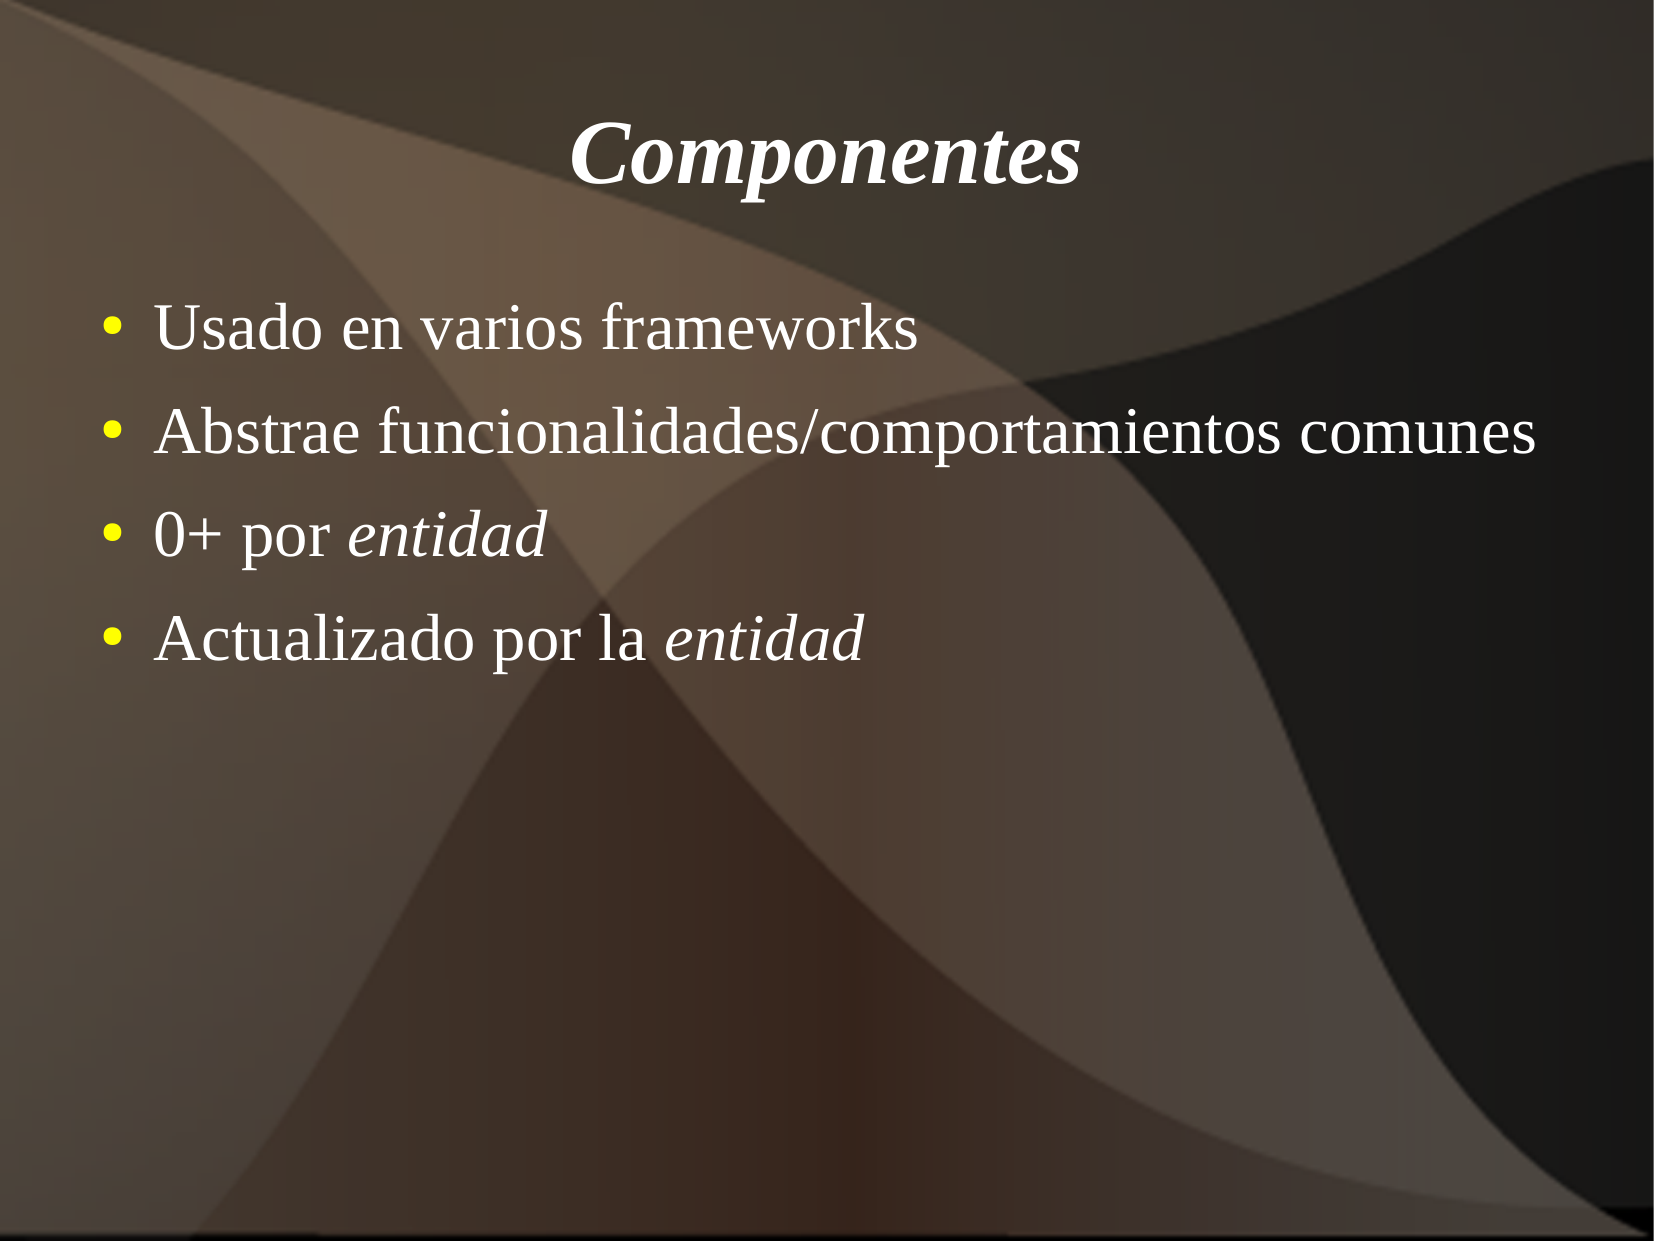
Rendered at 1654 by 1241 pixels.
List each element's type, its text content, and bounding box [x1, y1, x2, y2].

picture [0, 0, 1654, 1241]
title Componentes [82, 49, 1571, 257]
list Usado en varios frameworks Abstrae funcionalidades/comportamientos comunes 0+ por entidad Actualizado por la entidad [82, 290, 1571, 1109]
